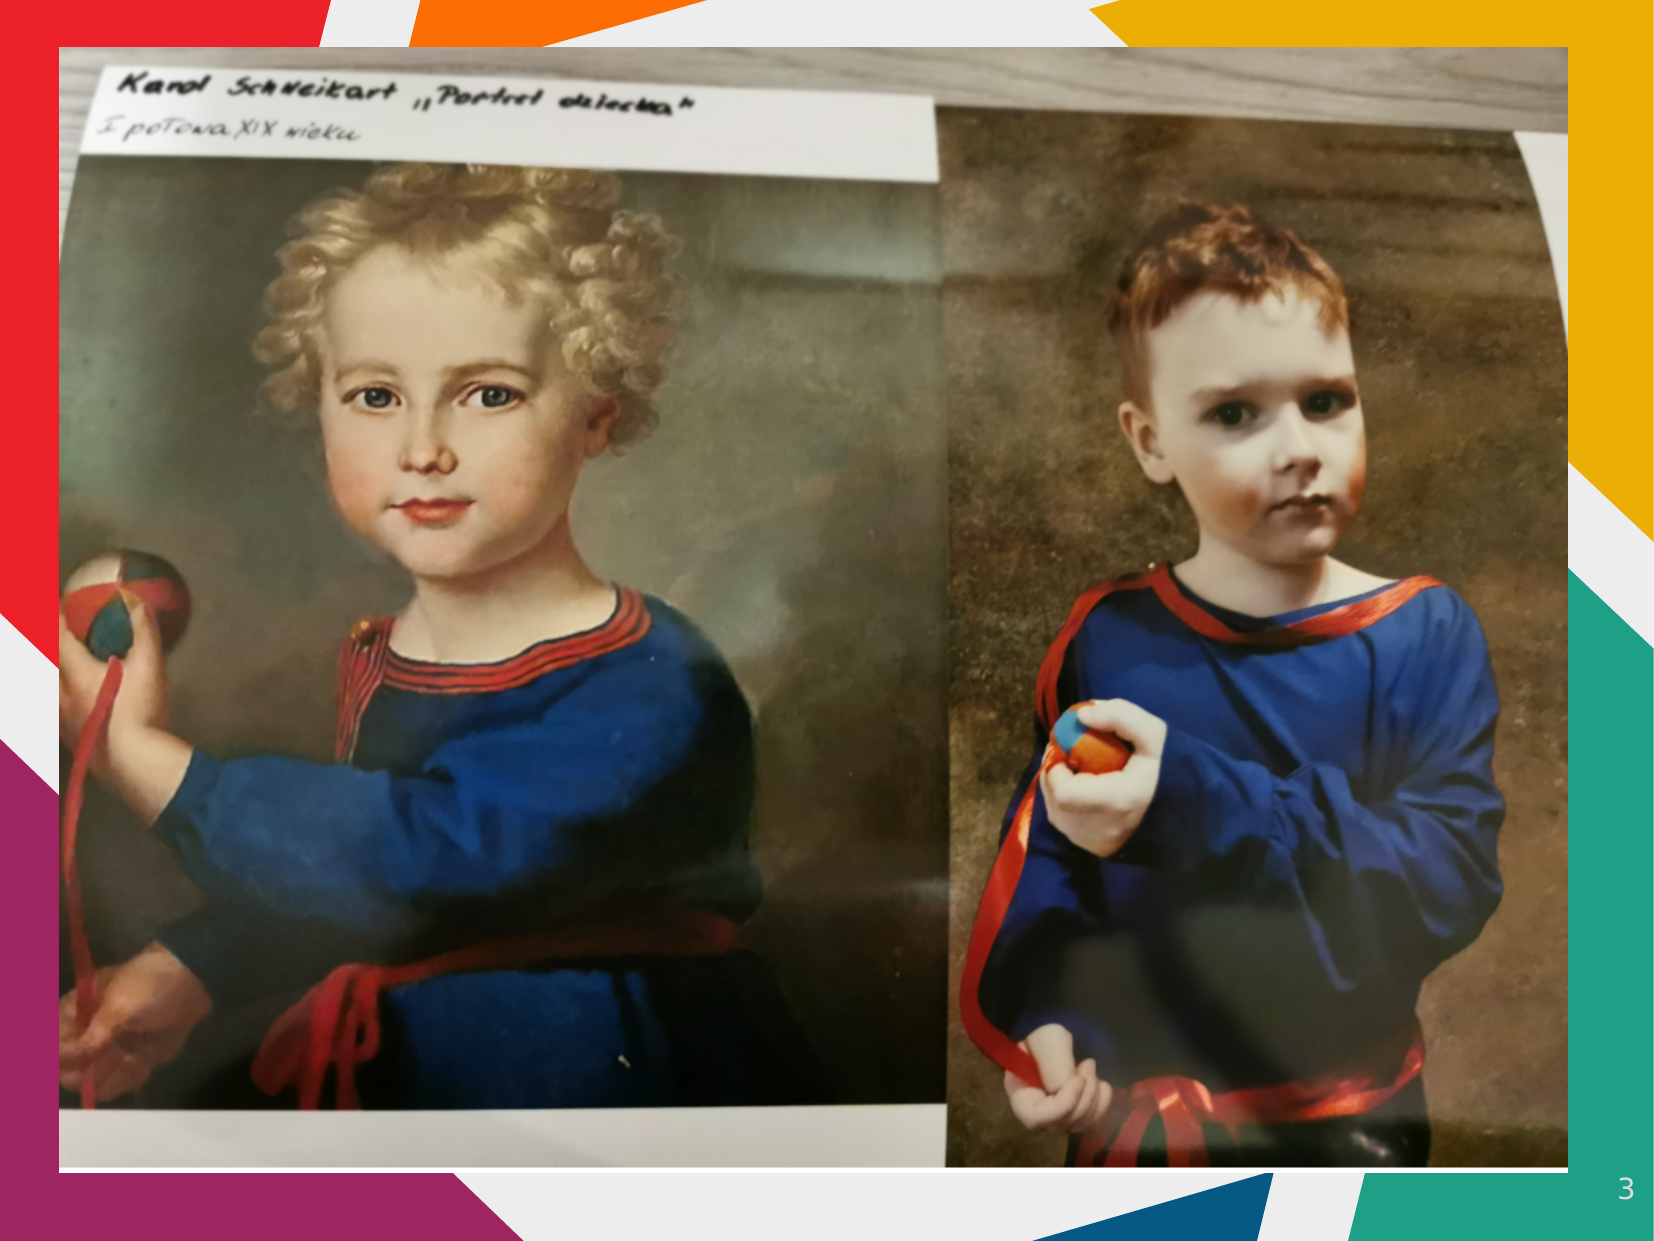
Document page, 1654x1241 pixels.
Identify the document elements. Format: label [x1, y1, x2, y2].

picture [59, 47, 1568, 1173]
